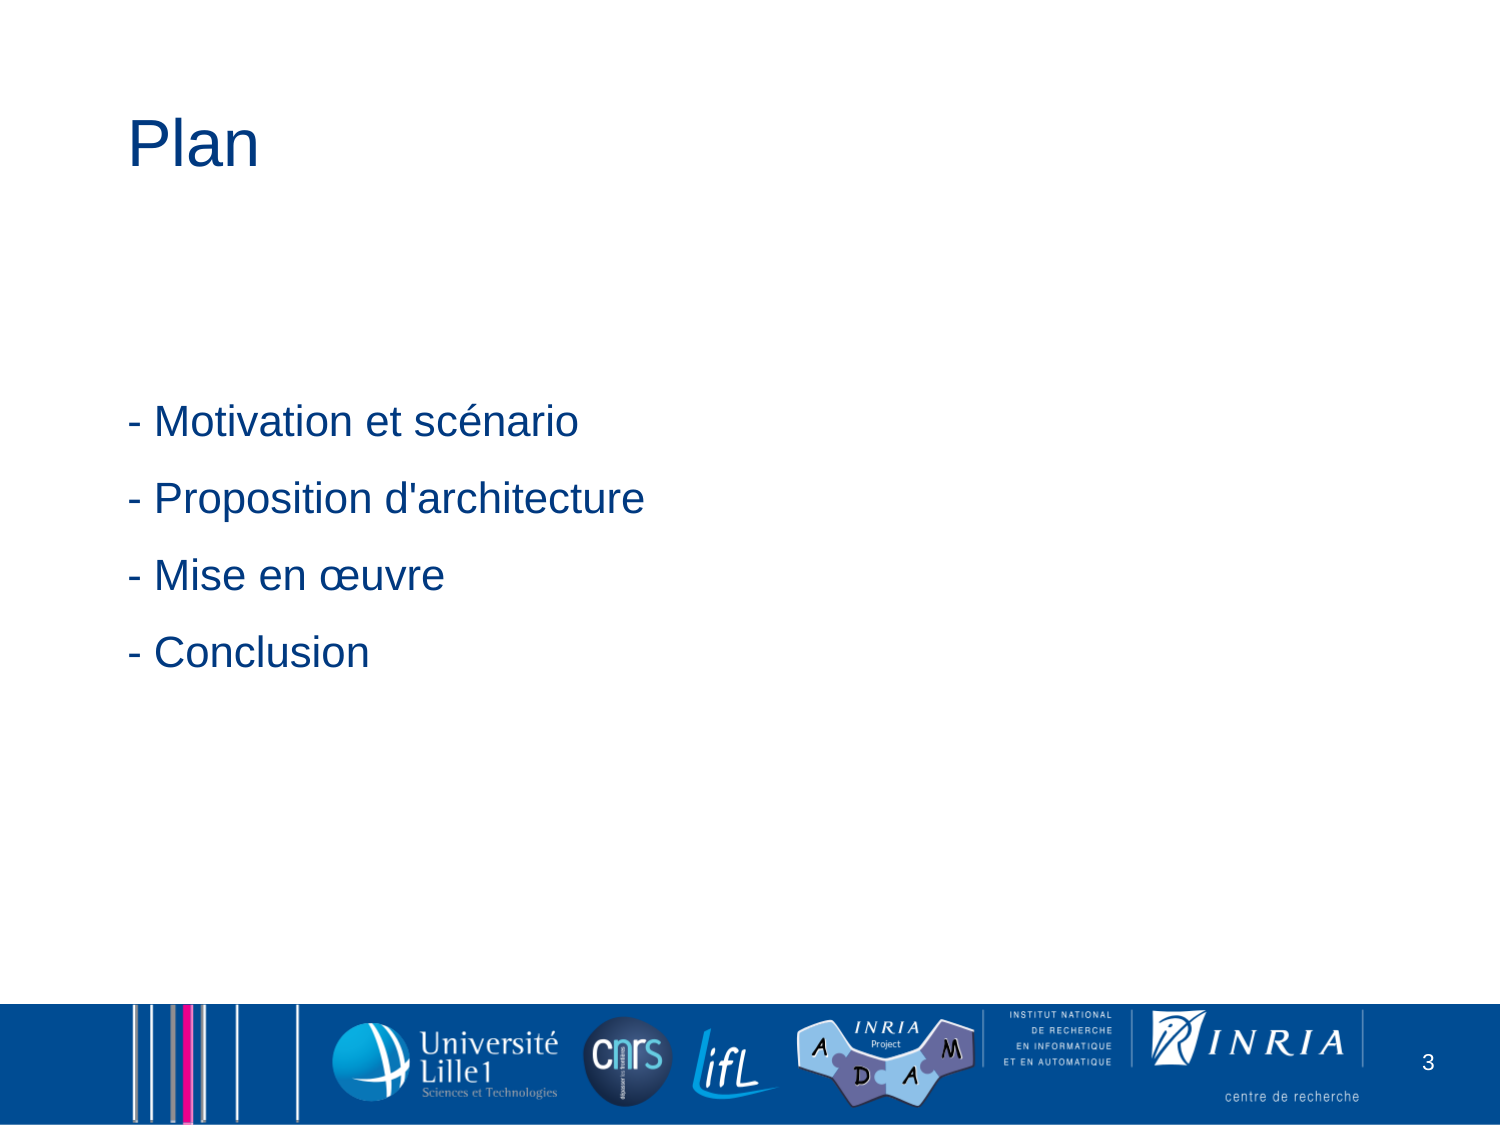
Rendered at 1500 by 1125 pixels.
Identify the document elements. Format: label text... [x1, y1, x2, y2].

title Plan [112, 0, 1474, 188]
list - Motivation et scénario - Proposition d'architecture - Mise en œuvre - Conclusion [112, 385, 1476, 740]
picture [0, 1004, 1500, 1125]
